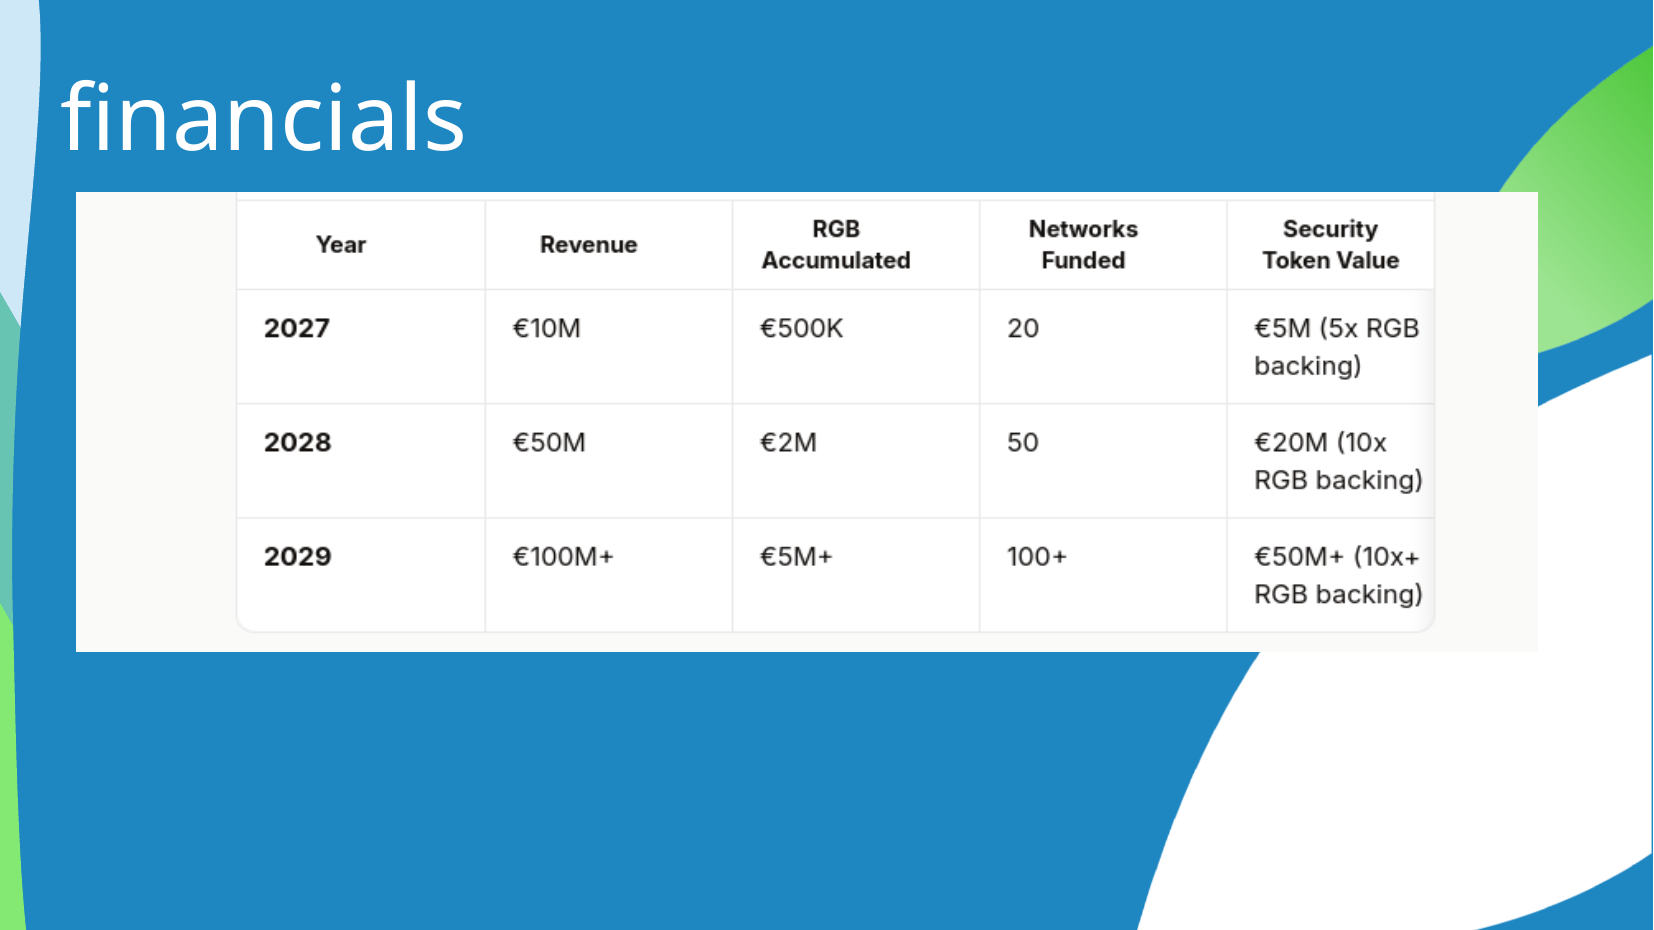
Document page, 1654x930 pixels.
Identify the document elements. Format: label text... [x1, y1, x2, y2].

picture [76, 46, 1653, 930]
title financials [46, 37, 482, 193]
